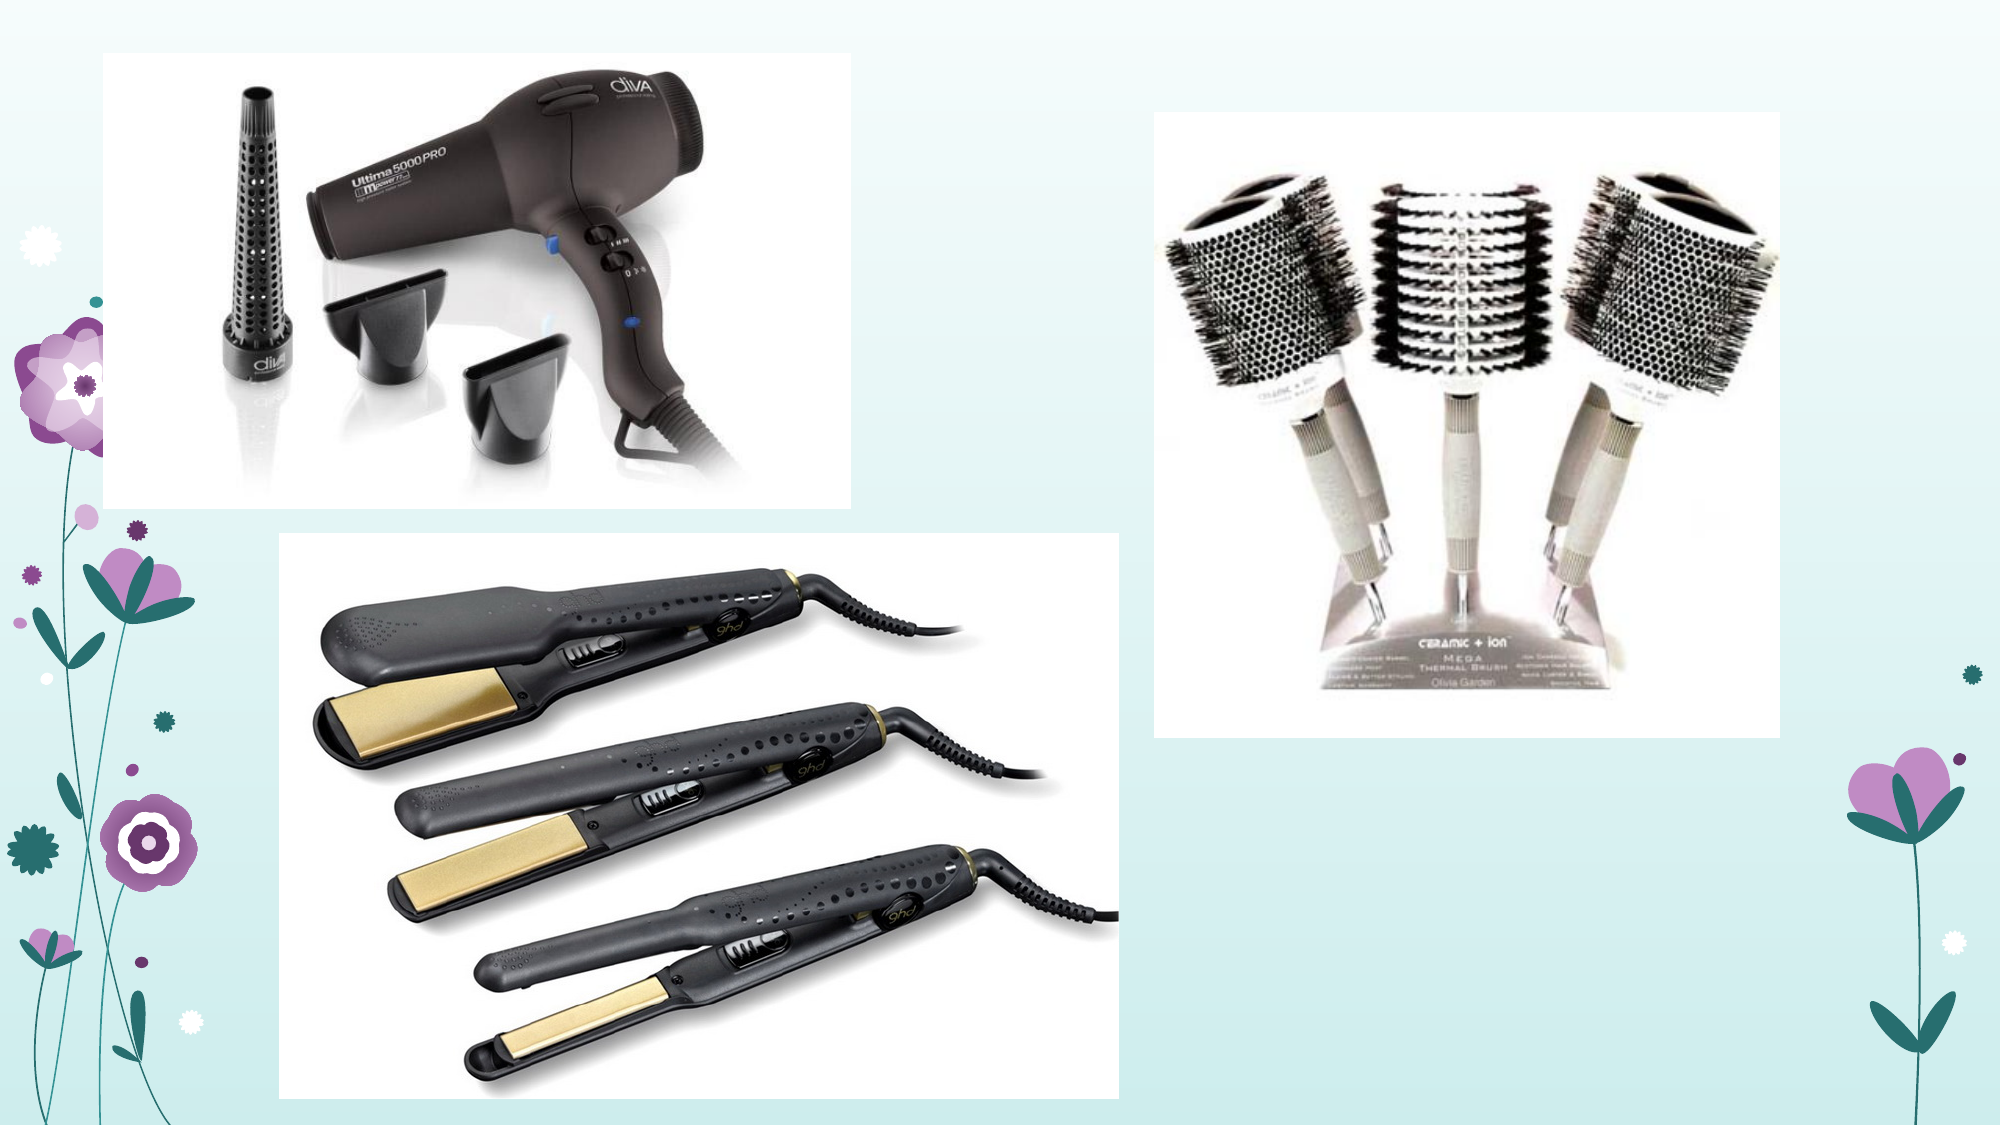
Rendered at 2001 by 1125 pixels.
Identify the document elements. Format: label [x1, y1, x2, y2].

picture [103, 53, 851, 510]
picture [279, 533, 1119, 1099]
picture [1154, 112, 1780, 738]
